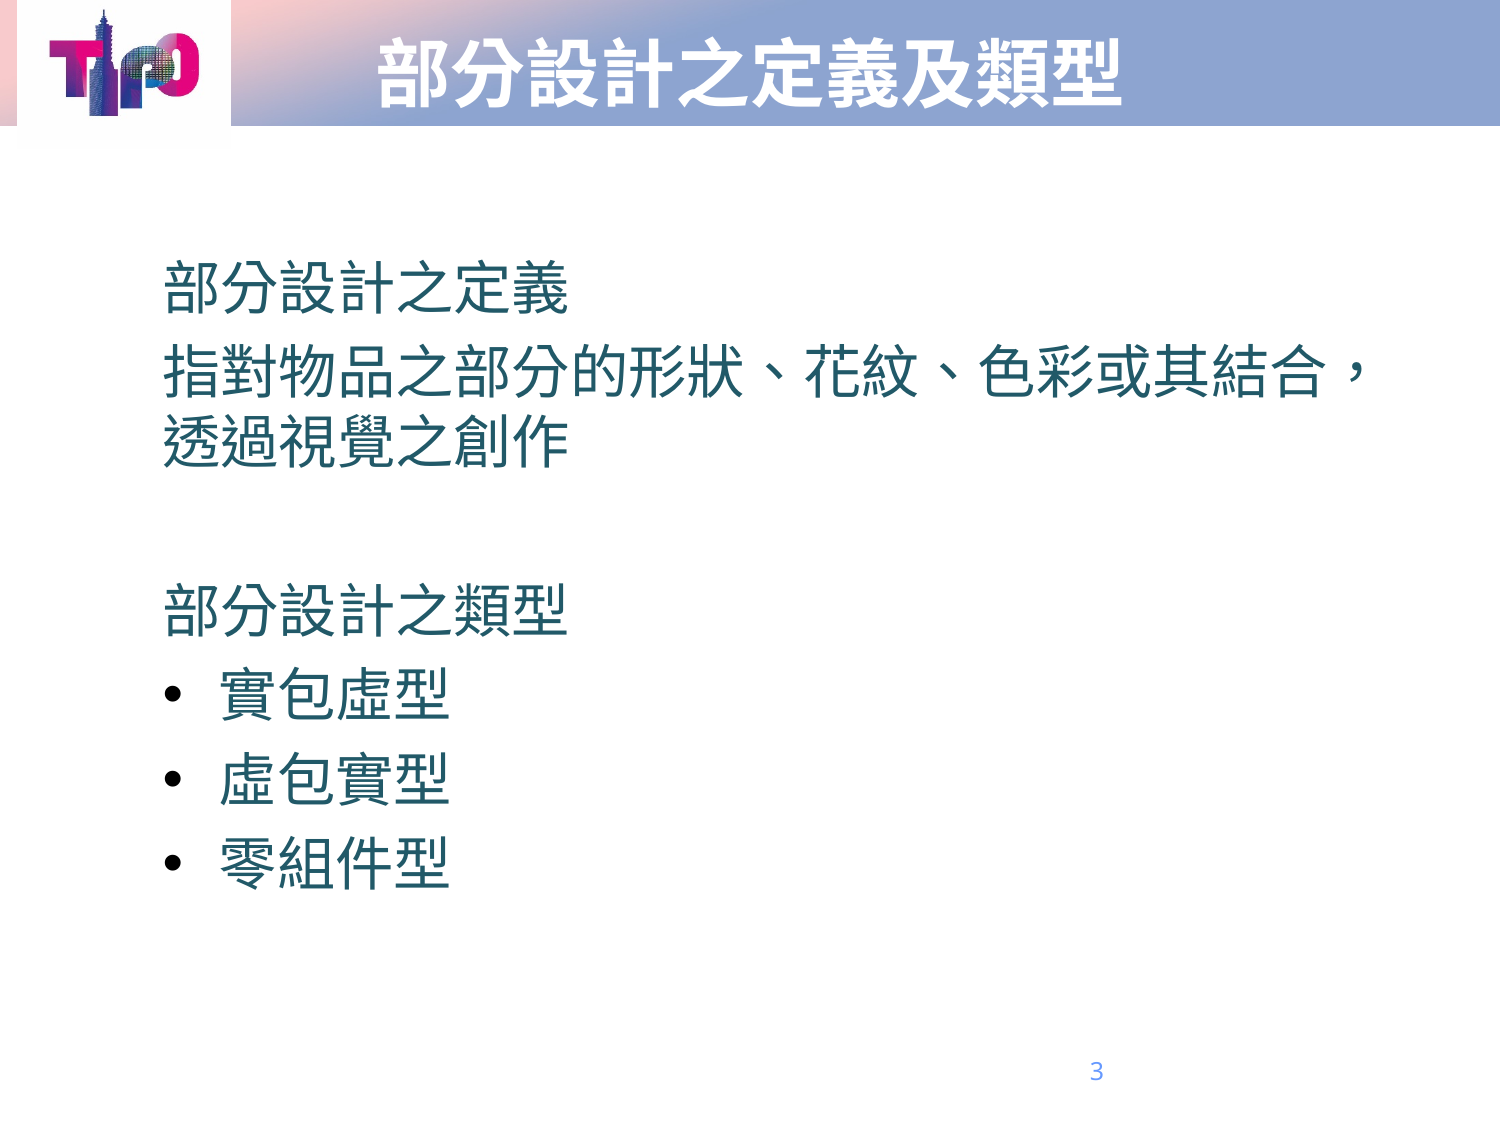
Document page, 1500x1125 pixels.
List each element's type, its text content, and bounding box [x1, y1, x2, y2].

title 部分設計之定義及類型 [0, 19, 1500, 126]
list 部分設計之定義 指對物品之部分的形狀、花紋、色彩或其結合，透過視覺之創作 部分設計之類型 實包虛型 虛包實型 零組件型 [147, 243, 1353, 917]
text_box 3 [1074, 1042, 1426, 1103]
